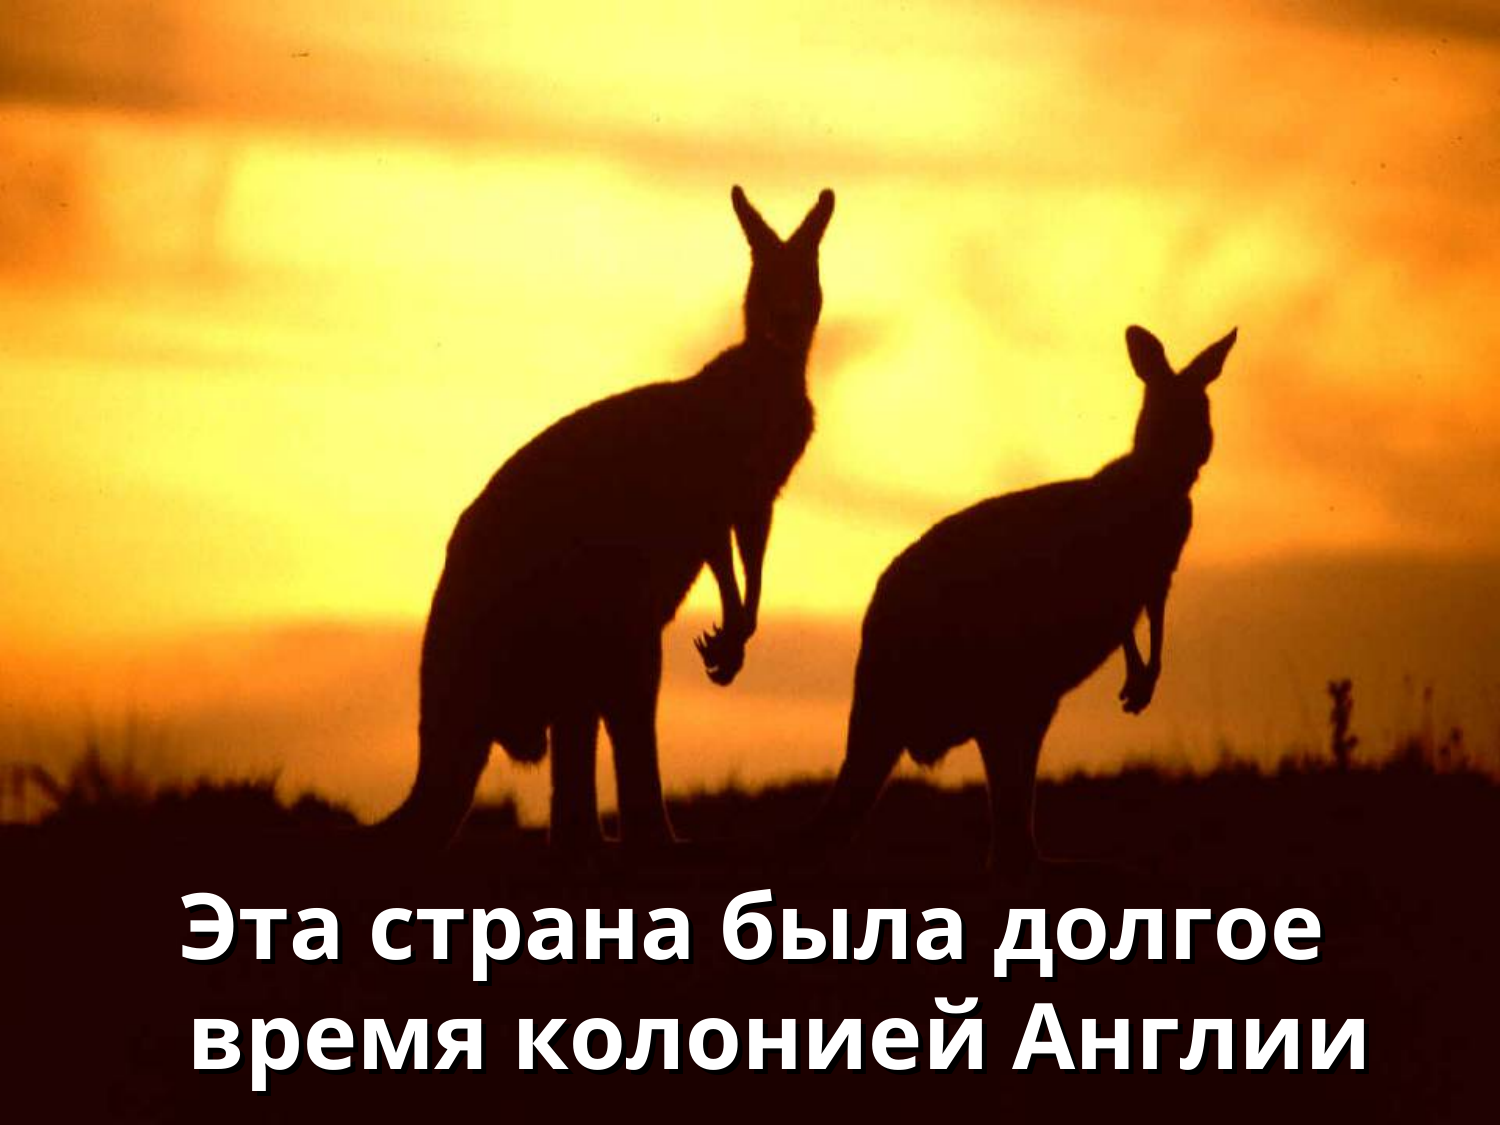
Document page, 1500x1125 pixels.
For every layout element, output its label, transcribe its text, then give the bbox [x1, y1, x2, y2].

list Эта страна была долгое время колонией Англии [76, 860, 1427, 1125]
picture [0, 0, 1500, 1125]
